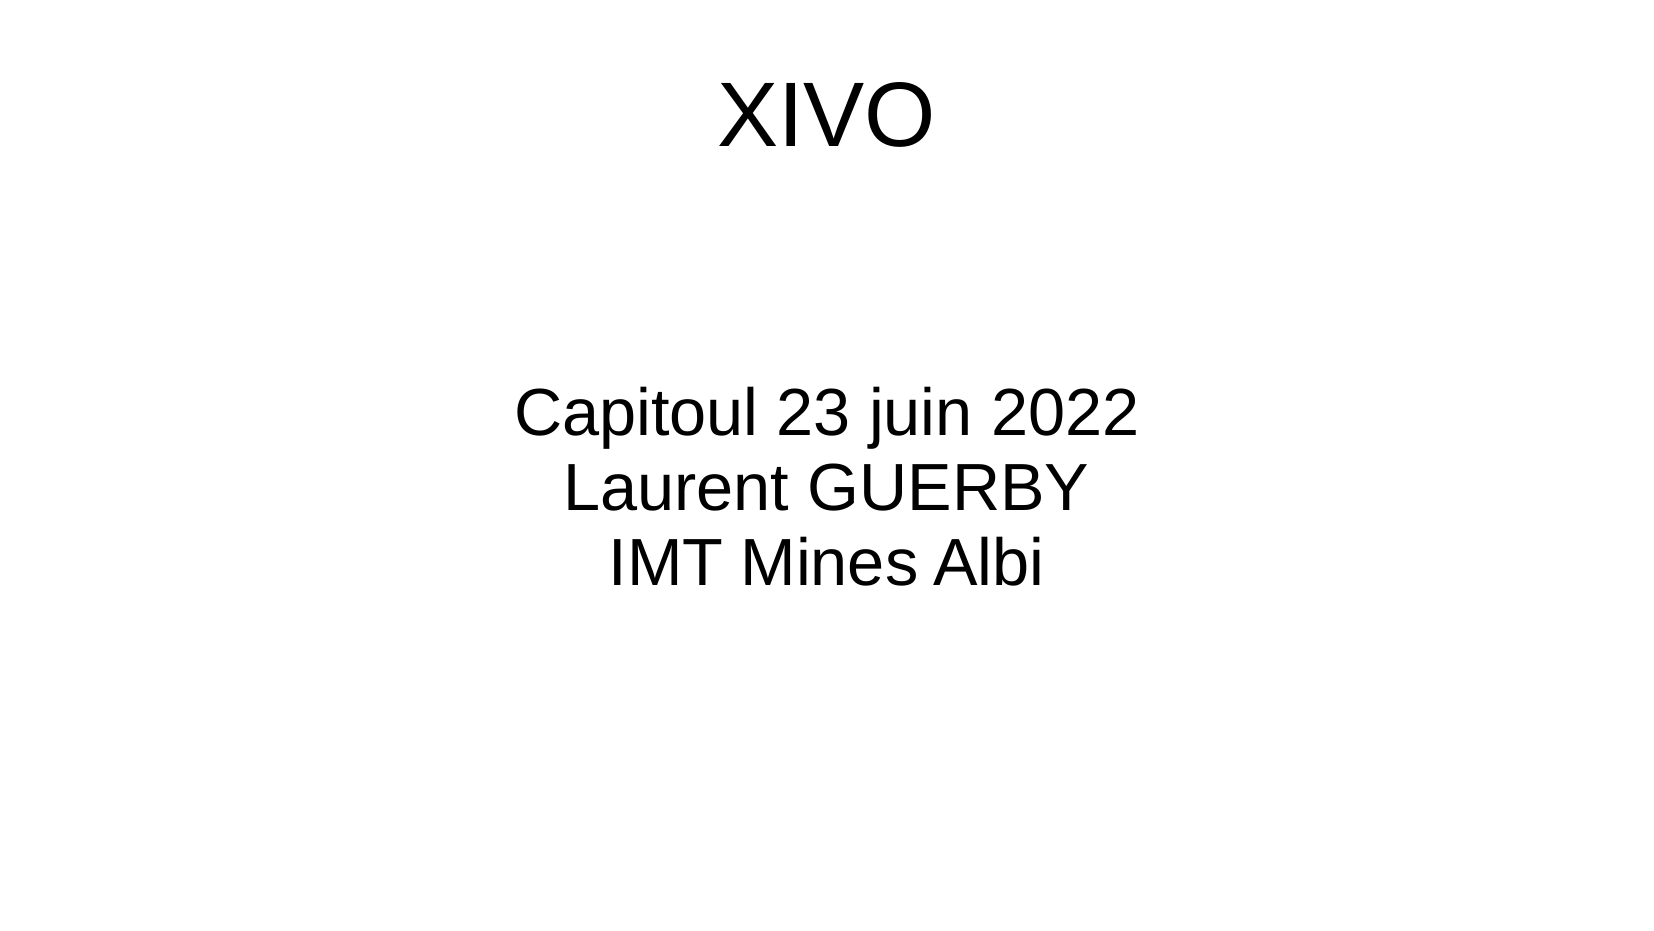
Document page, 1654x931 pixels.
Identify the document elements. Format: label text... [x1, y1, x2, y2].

title XIVO [82, 37, 1571, 193]
subtitle Capitoul 23 juin 2022 Laurent GUERBY IMT Mines Albi [82, 217, 1571, 758]
